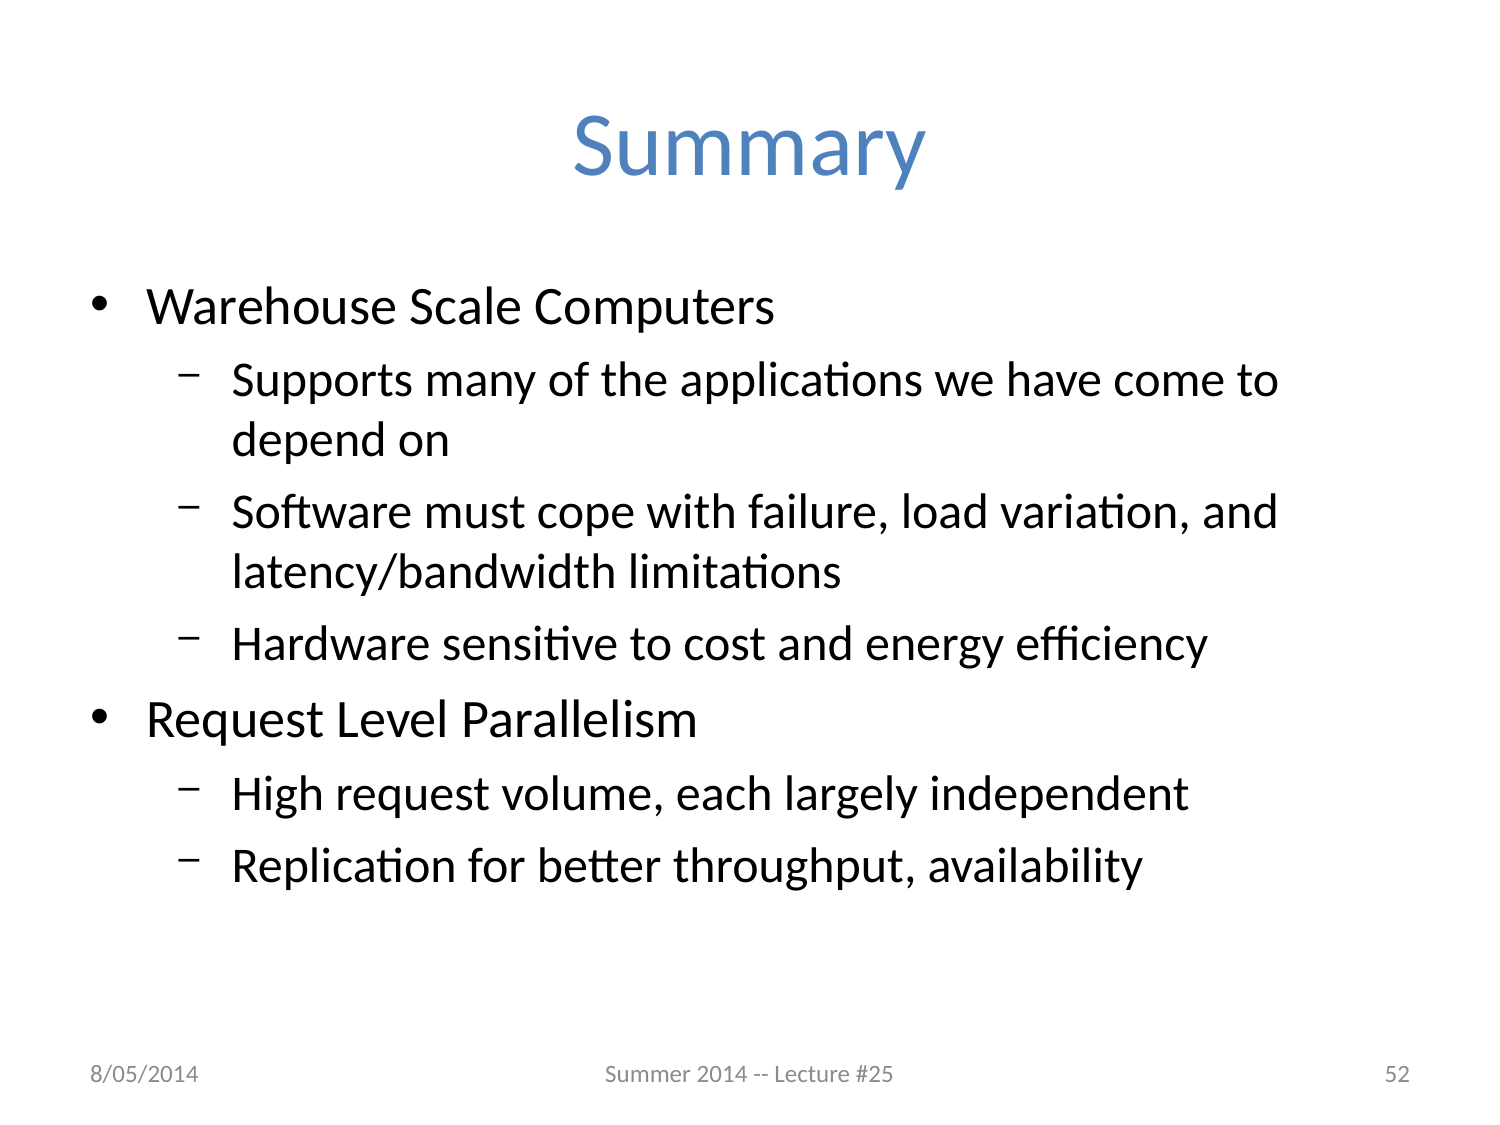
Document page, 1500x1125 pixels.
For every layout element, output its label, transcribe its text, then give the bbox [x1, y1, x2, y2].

slide_number <number> [1074, 1042, 1425, 1103]
footer Summer 2014 -- Lecture #25 [512, 1042, 988, 1103]
list Warehouse Scale Computers Supports many of the applications we have come to depend on Software must cope with failure, load variation, and latency/bandwidth limitations Hardware sensitive to cost and energy efficiency Request Level Parallelism High request volume, each largely independent Replication for better throughput, availability [75, 262, 1425, 1073]
slide_number 8/05/2014 [75, 1042, 425, 1103]
title Summary [75, 45, 1425, 233]
